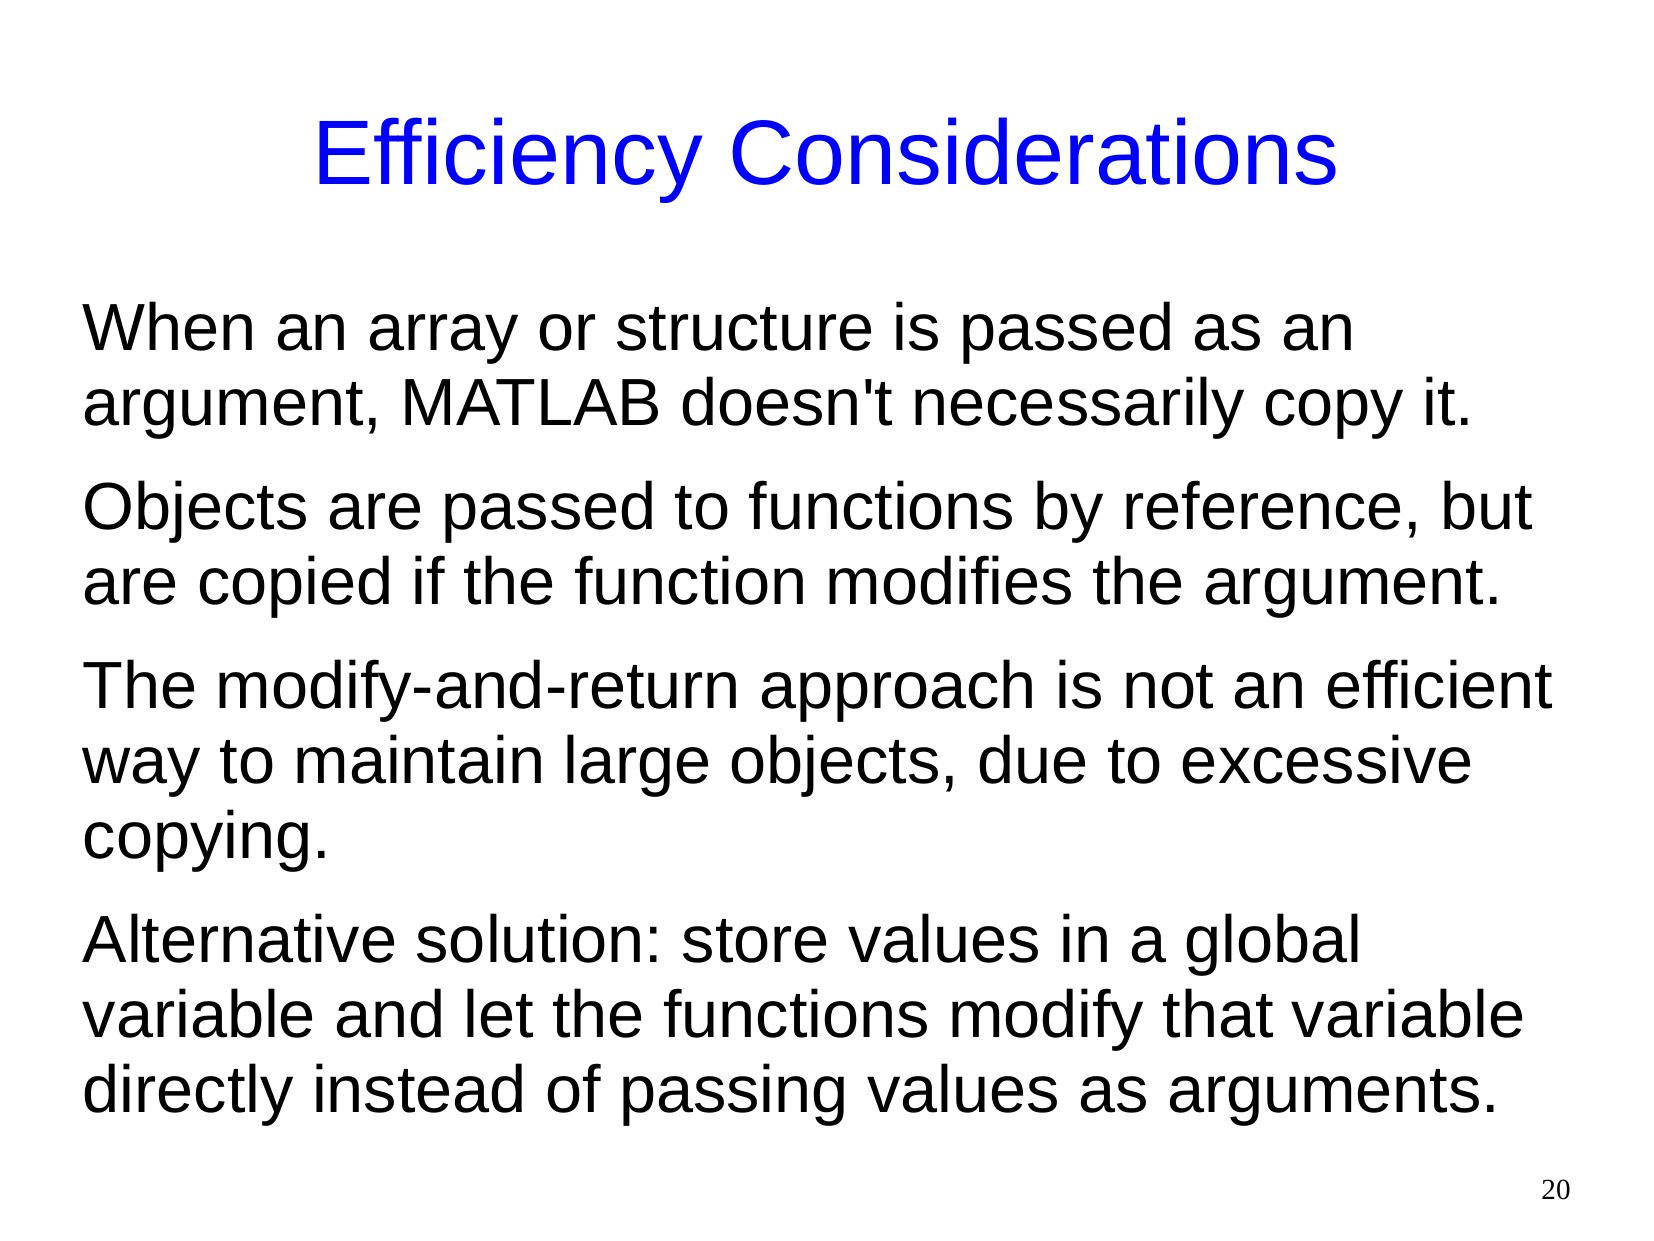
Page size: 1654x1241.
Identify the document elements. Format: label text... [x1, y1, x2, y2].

title Efficiency Considerations [82, 56, 1571, 250]
list When an array or structure is passed as an argument, MATLAB doesn't necessarily copy it. Objects are passed to functions by reference, but are copied if the function modifies the argument. The modify-and-return approach is not an efficient way to maintain large objects, due to excessive copying. Alternative solution: store values in a global variable and let the functions modify that variable directly instead of passing values as arguments. [82, 290, 1571, 1127]
